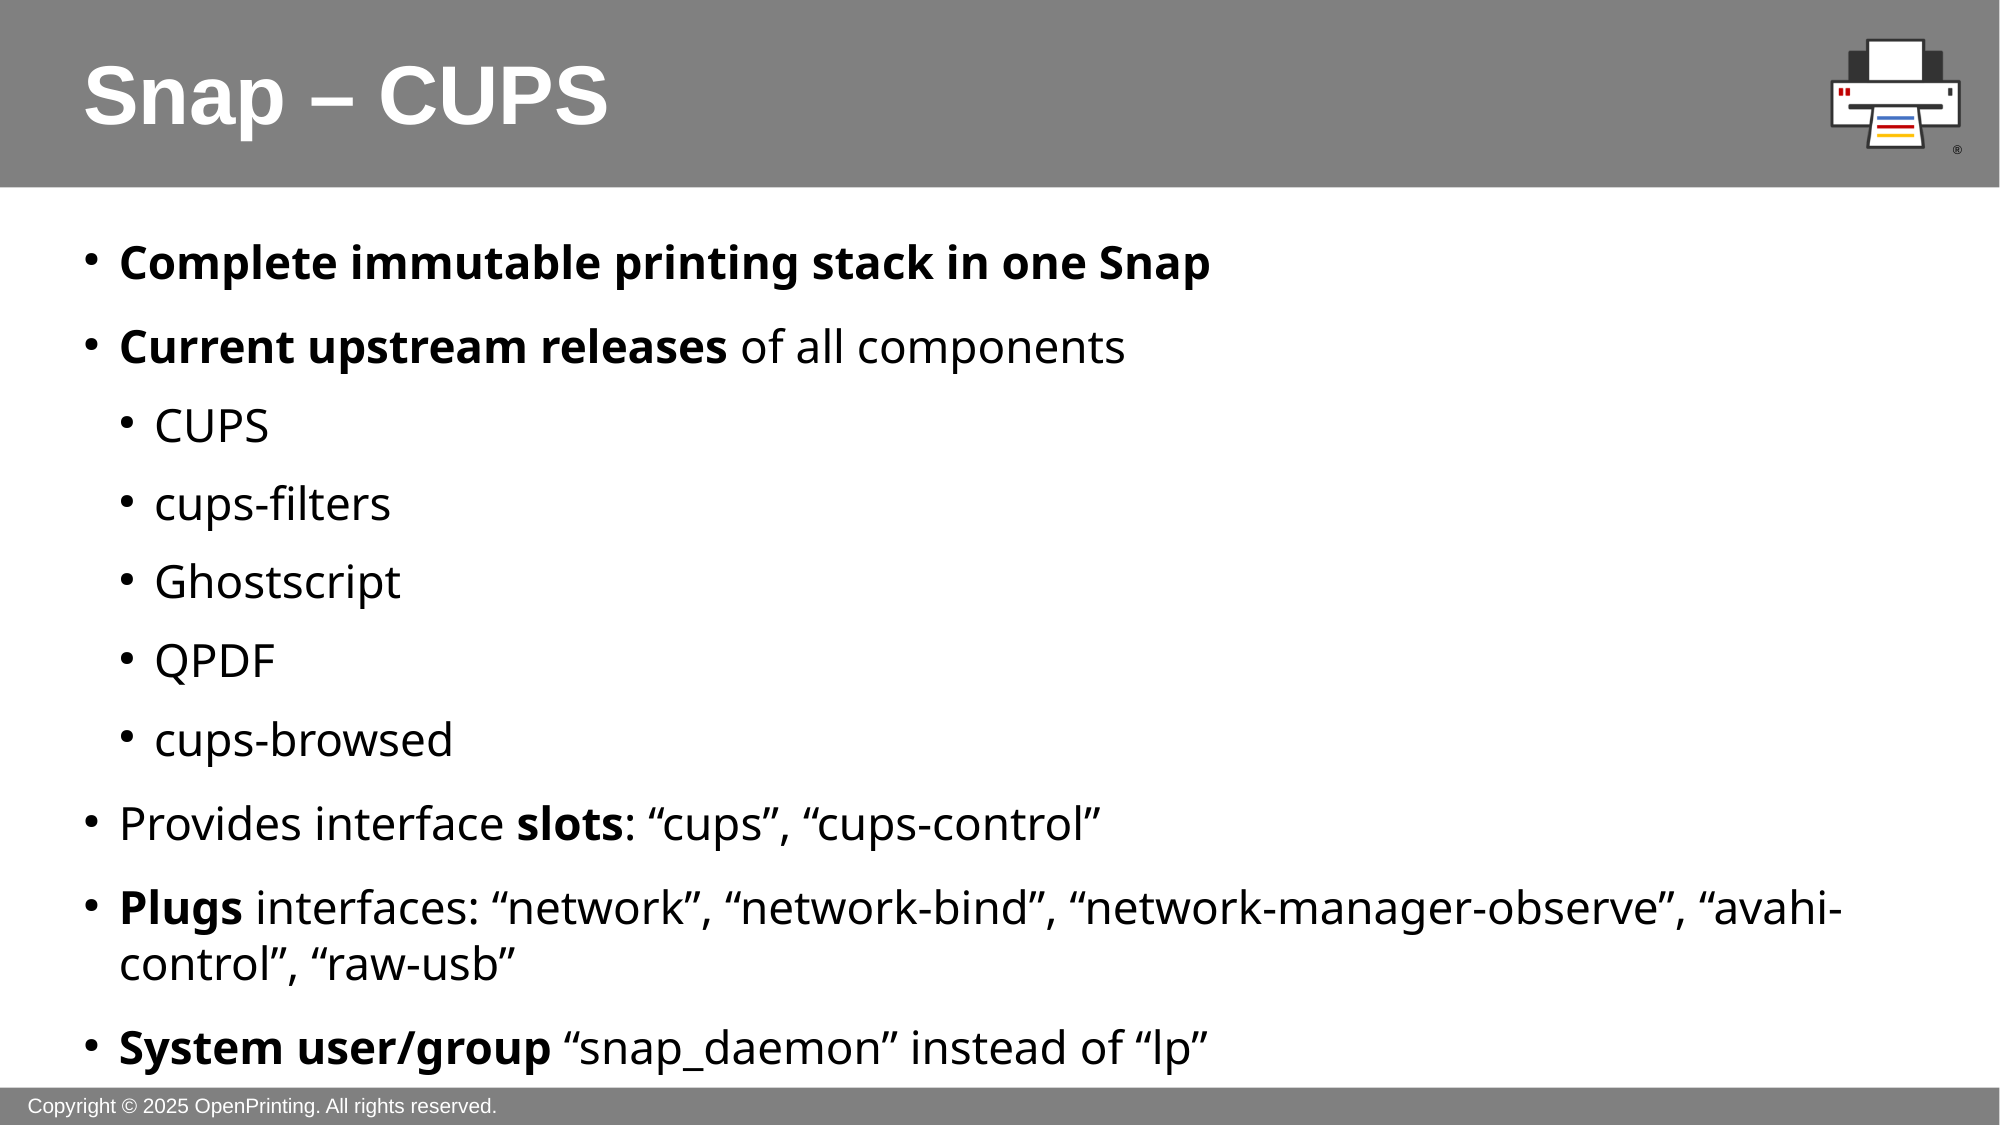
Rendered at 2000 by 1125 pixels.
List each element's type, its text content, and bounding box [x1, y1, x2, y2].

title Snap – CUPS [75, 7, 1786, 175]
picture [1825, 33, 1966, 154]
list Complete immutable printing stack in one Snap Current upstream releases of all components CUPS cups-filters Ghostscript QPDF cups-browsed Provides interface slots: “cups”, “cups-control” Plugs interfaces: “network”, “network-bind”, “network-manager-observe”, “avahi-control”, “raw-usb” System user/group “snap_daemon” instead of “lp” [75, 224, 1936, 1067]
